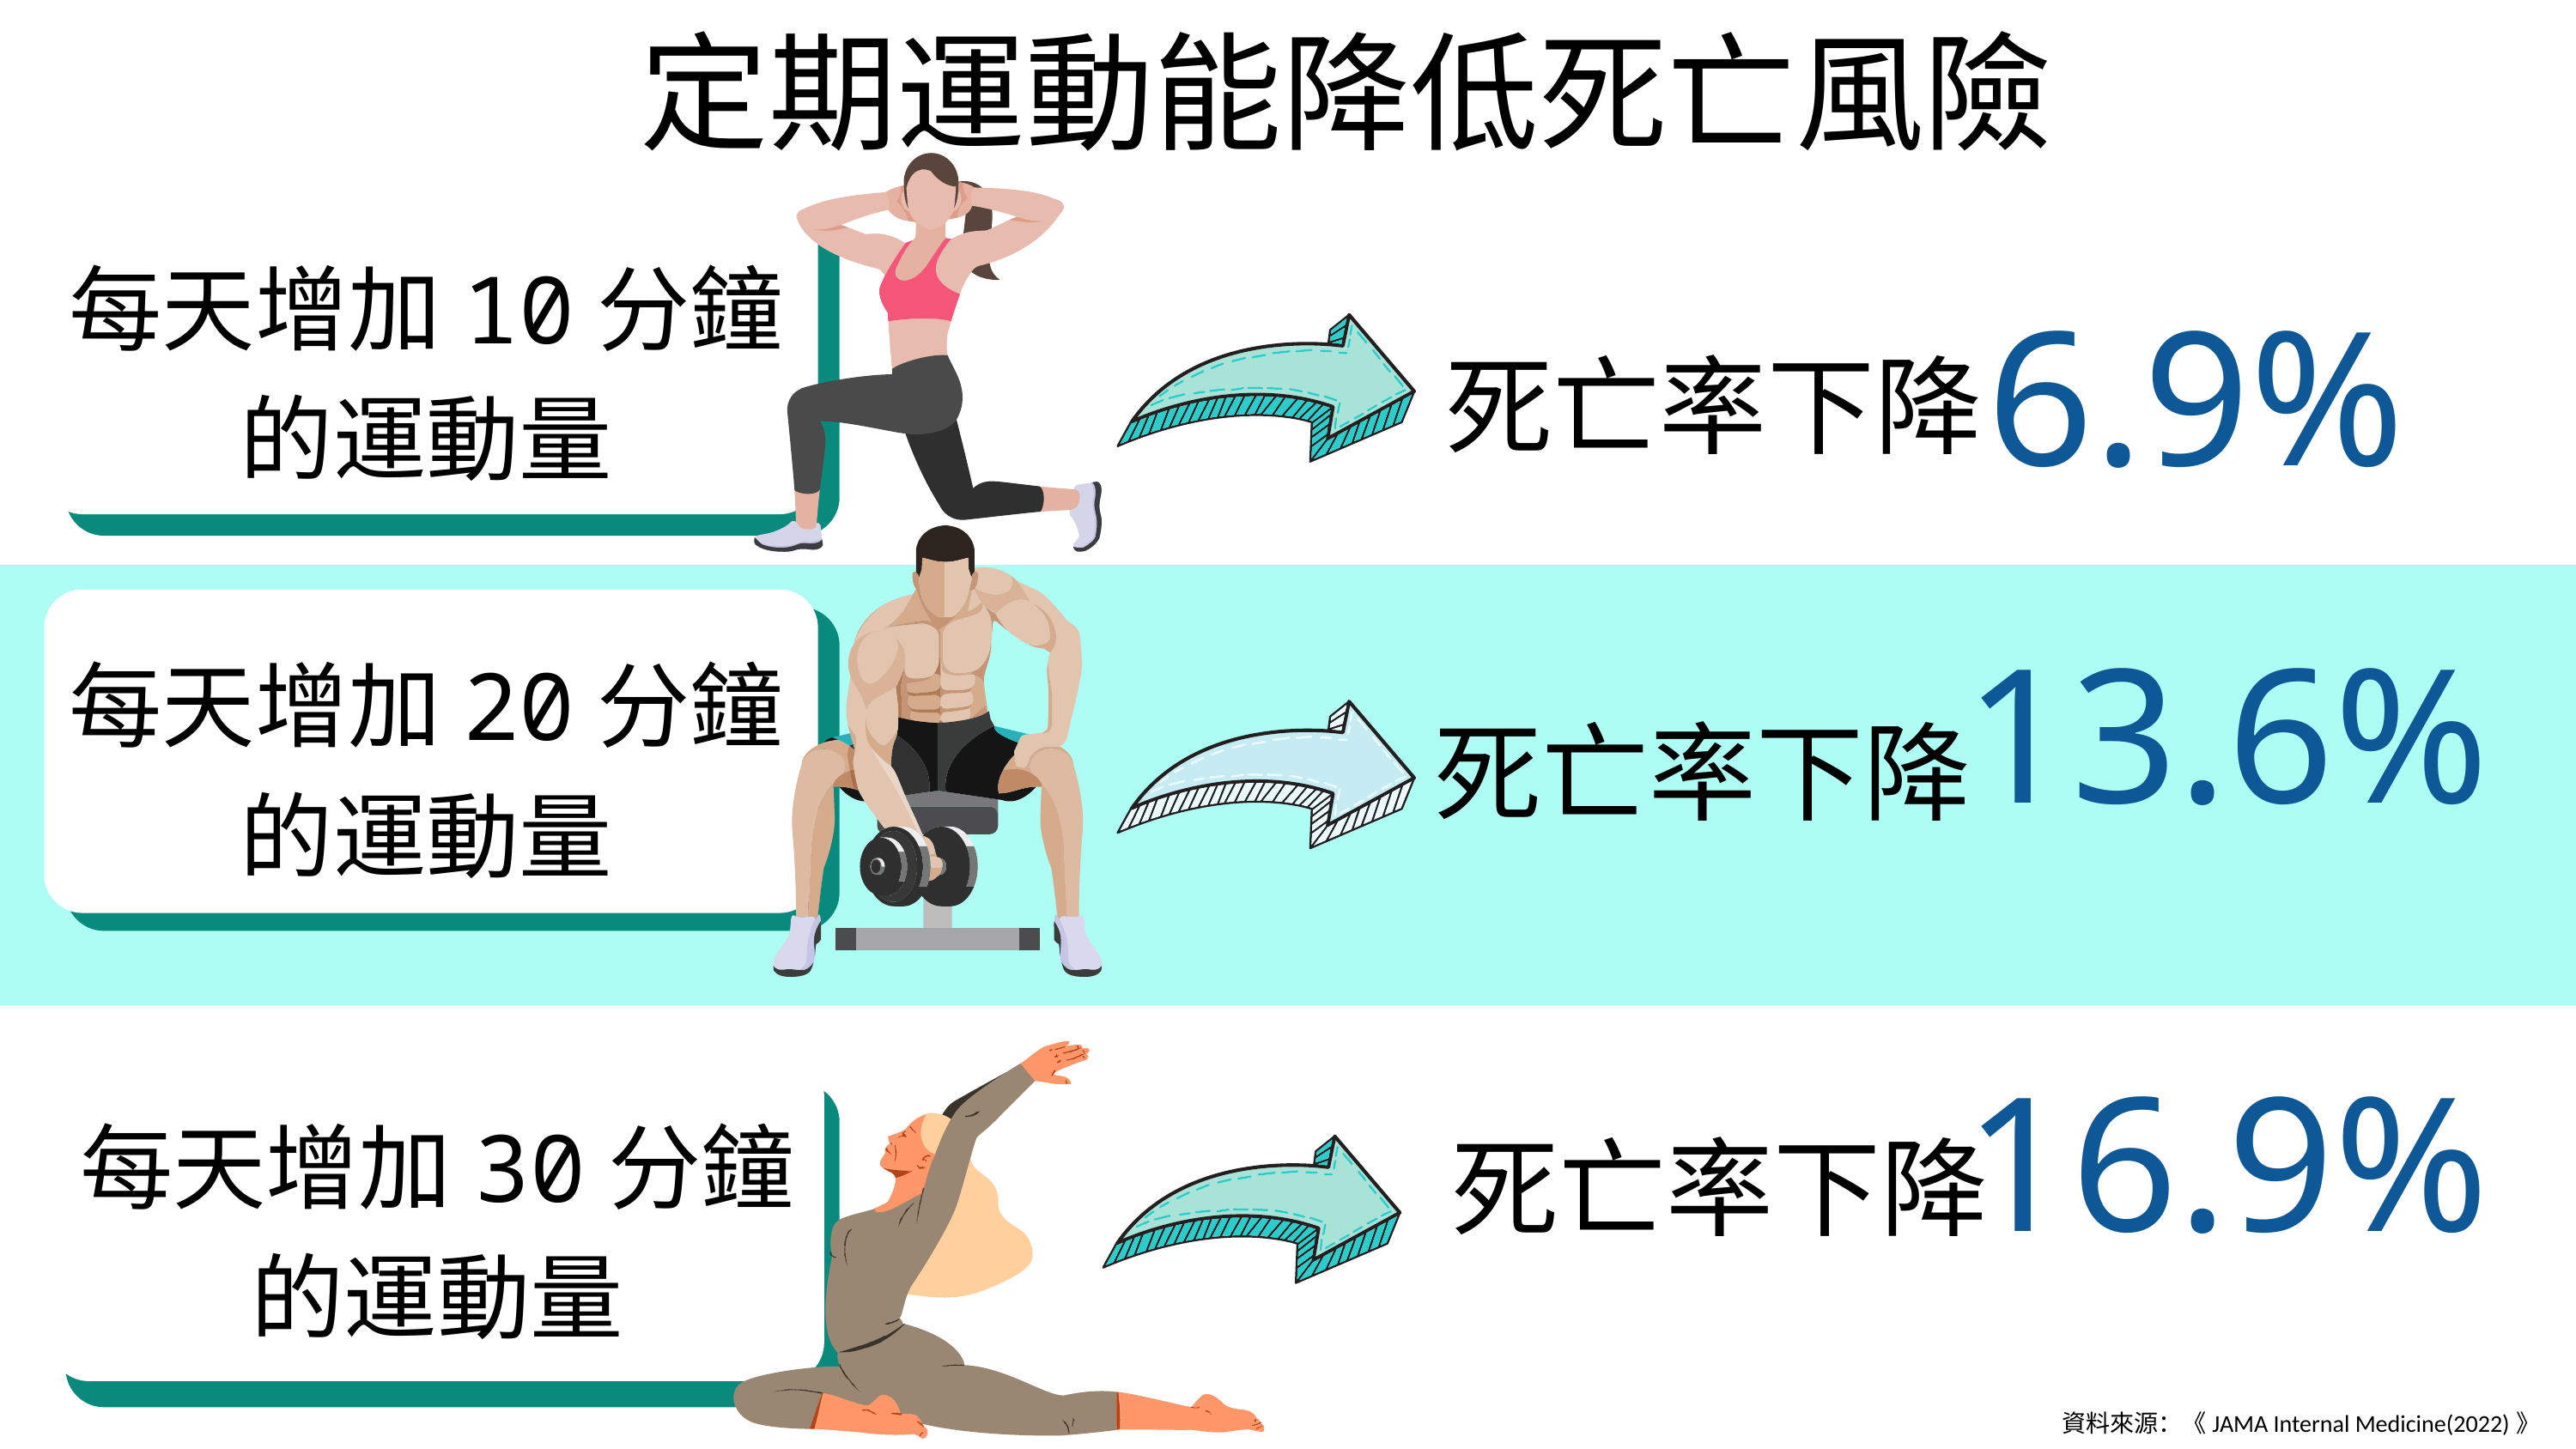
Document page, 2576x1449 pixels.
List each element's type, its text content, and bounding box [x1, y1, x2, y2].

text_box 每天增加10分鐘 的運動量 [0, 232, 754, 488]
text_box [0, 153, 2576, 1449]
text_box [1115, 312, 1417, 464]
text_box 6.9% [1568, 316, 2576, 512]
text_box 資料來源：《JAMA Internal Medicine(2022)》 [2026, 1403, 2576, 1436]
text_box 死亡率下降 [1431, 704, 1976, 829]
text_box 定期運動能降低死亡風險 [431, 0, 2262, 154]
text_box 13.6% [1599, 654, 2576, 850]
text_box 每天增加20分鐘 的運動量 [0, 628, 1052, 886]
text_box 死亡率下降 [1431, 337, 1568, 463]
text_box 每天增加30分鐘 的運動量 [0, 1090, 1063, 1347]
text_box 16.9% [1599, 1082, 2576, 1279]
text_box 死亡率下降 [1441, 1119, 1599, 1245]
